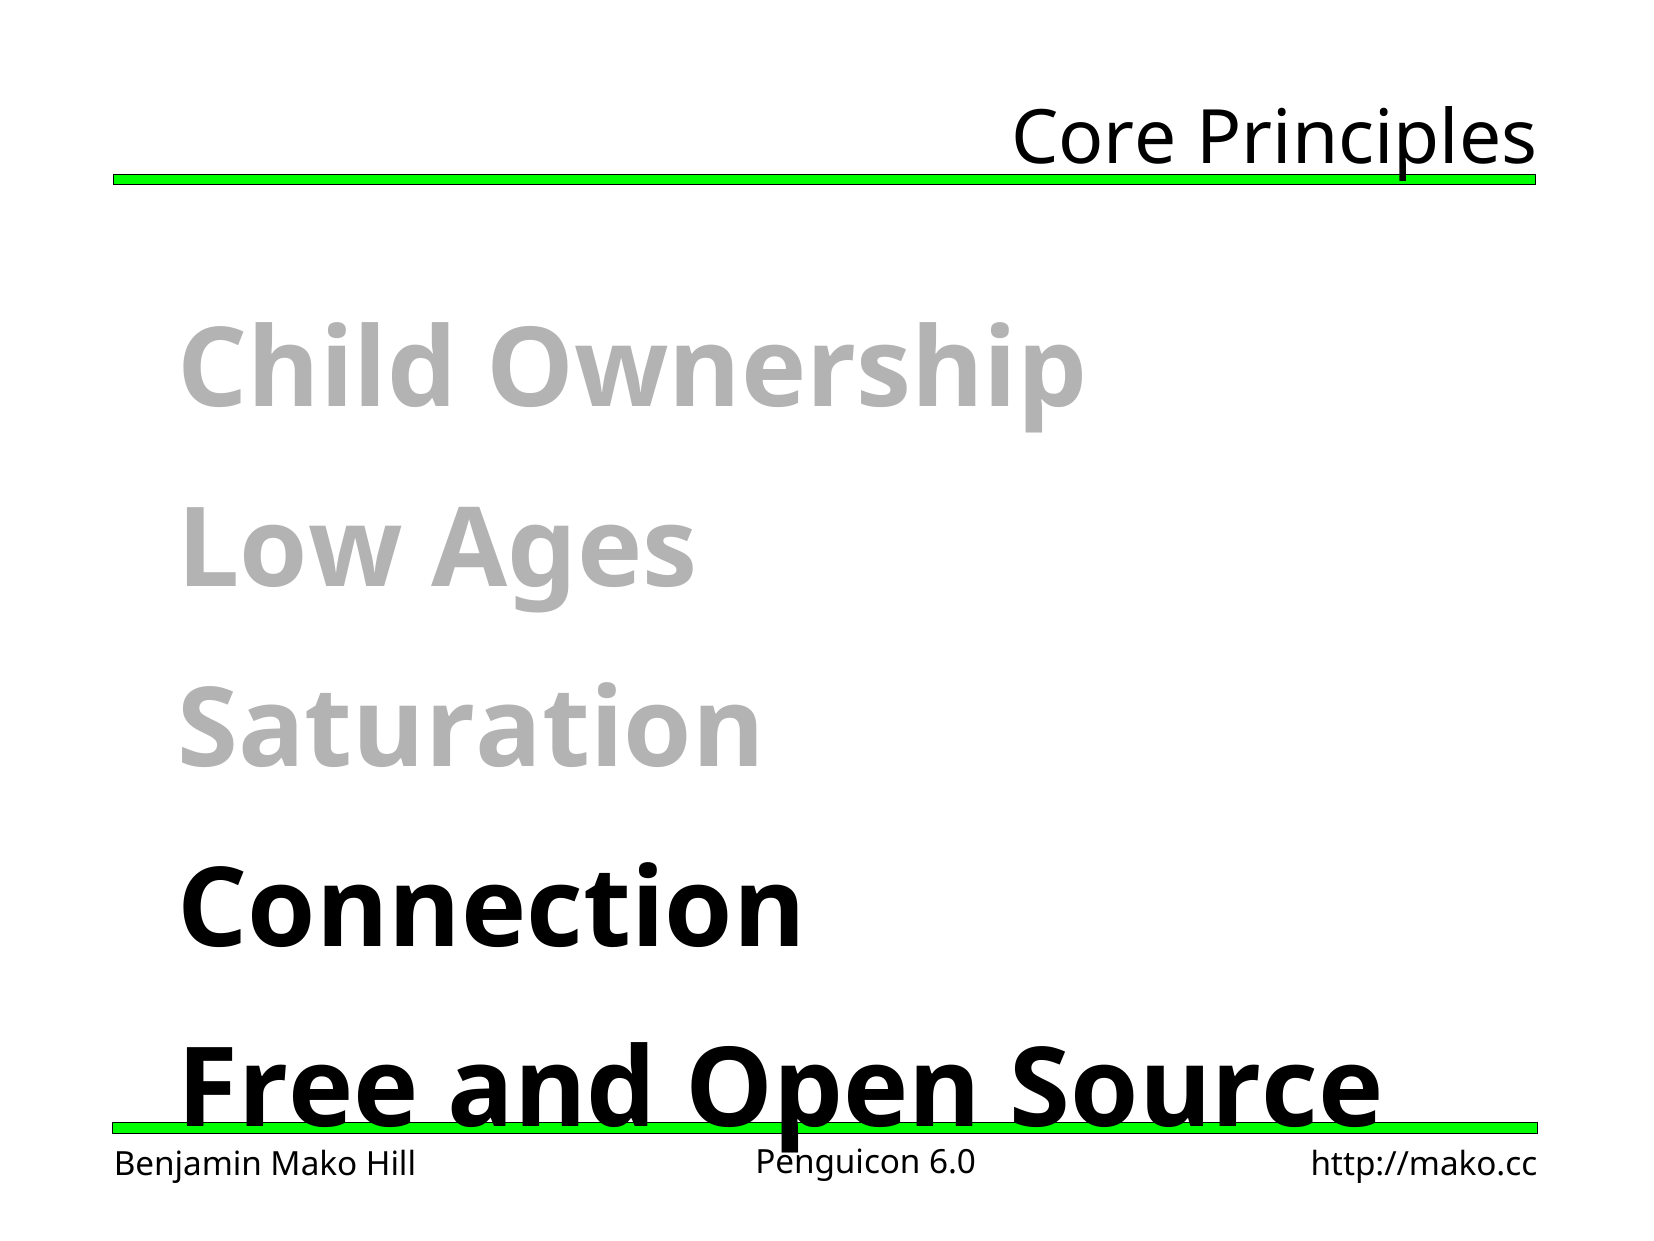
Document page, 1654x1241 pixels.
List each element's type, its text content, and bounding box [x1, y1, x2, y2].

list Child Ownership Low Ages Saturation Connection Free and Open Source [141, 825, 1538, 1126]
text_box [74, 262, 1538, 825]
title Core Principles [125, 70, 1538, 198]
